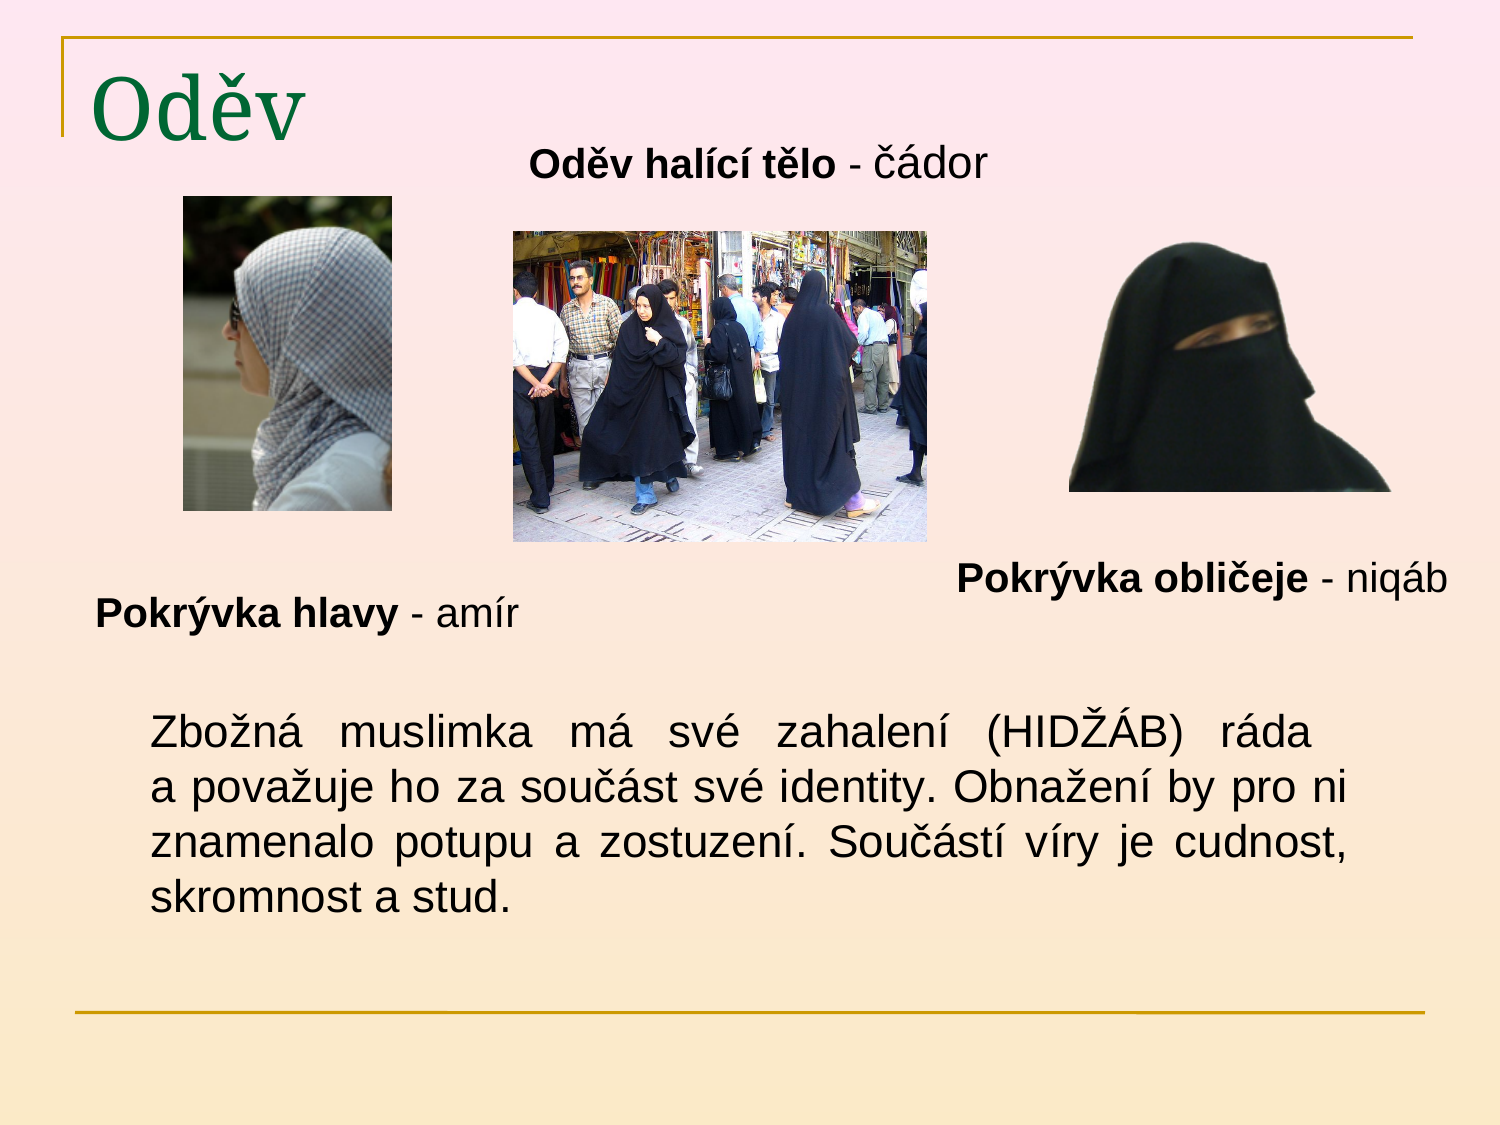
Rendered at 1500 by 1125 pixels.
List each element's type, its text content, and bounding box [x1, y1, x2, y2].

text_box Pokrývka obličeje - niqáb [941, 542, 1475, 609]
text_box Oděv halící tělo - čádor [513, 125, 1033, 196]
title Oděv [75, 45, 1426, 233]
text_box Pokrývka hlavy - amír [80, 578, 535, 644]
picture [1069, 207, 1396, 492]
picture [183, 196, 392, 511]
text_box Zbožná muslimka má své zahalení (HIDŽÁB) ráda a považuje ho za součást své identity. Obnažení by pro ni znamenalo potupu a zostuzení. Součástí víry je cudnost, skromnost a stud. [135, 693, 1364, 1040]
picture [513, 231, 927, 542]
